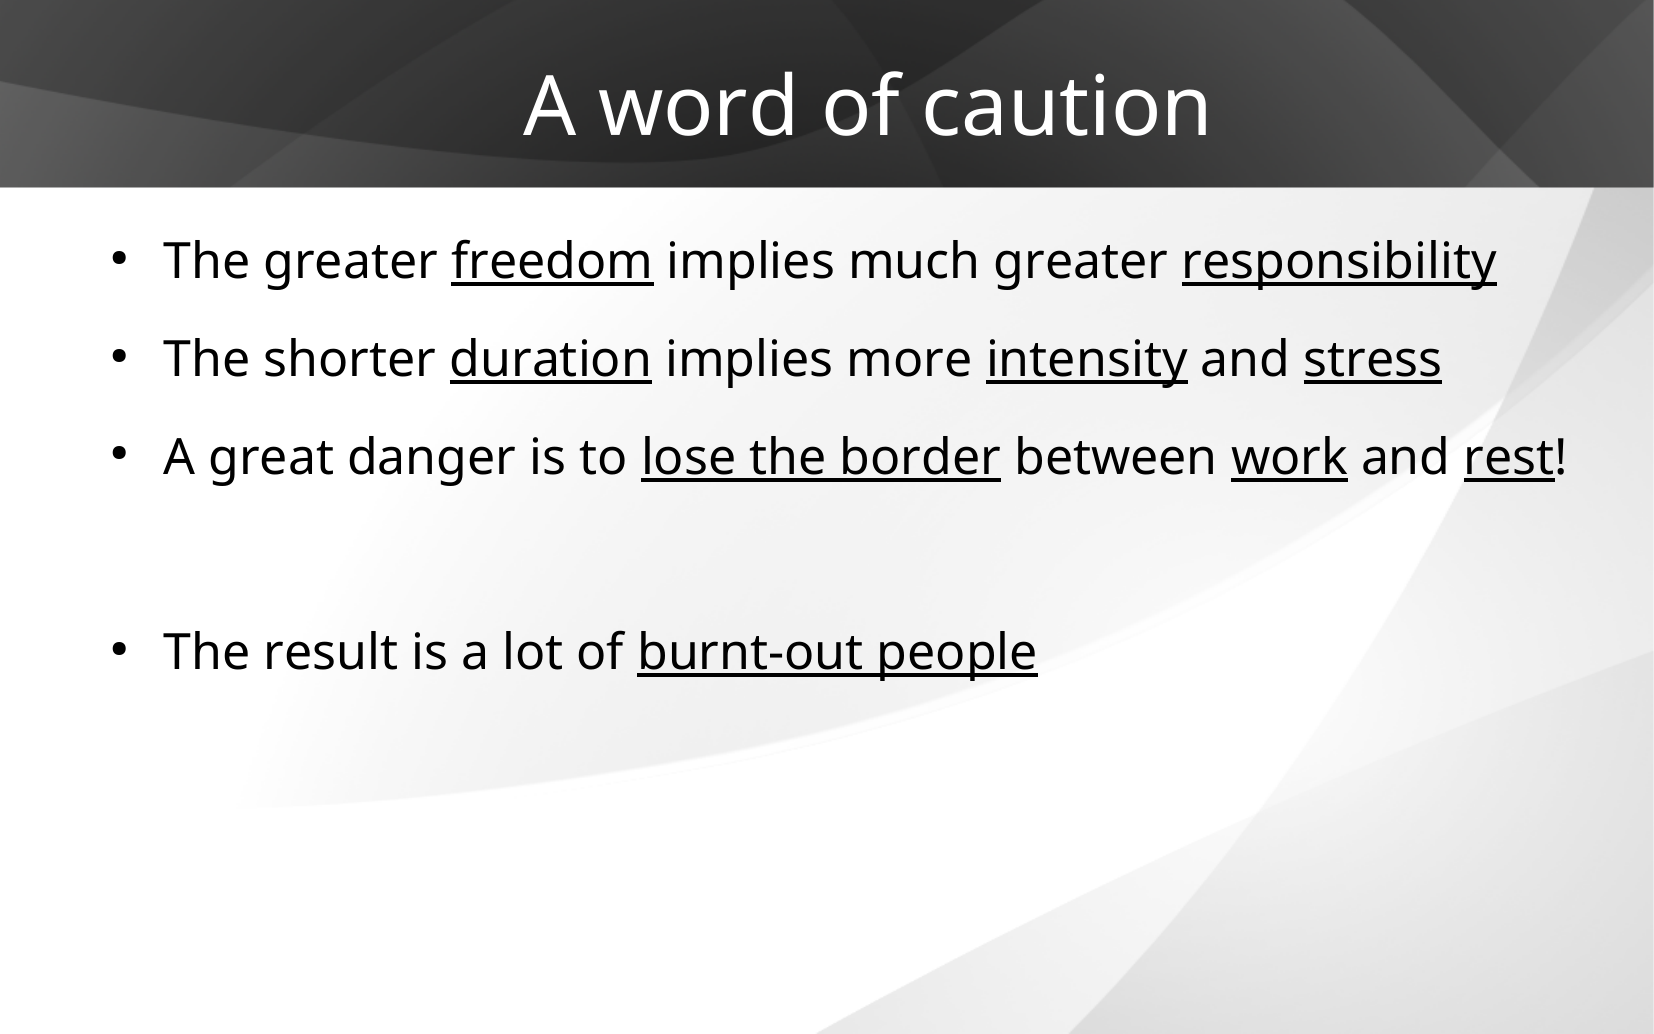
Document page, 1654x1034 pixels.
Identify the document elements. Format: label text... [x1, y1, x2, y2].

picture [0, 0, 1654, 1034]
list The greater freedom implies much greater responsibility The shorter duration implies more intensity and stress A great danger is to lose the border between work and rest! The result is a lot of burnt-out people [75, 225, 1613, 1013]
title A word of caution [124, 0, 1613, 208]
